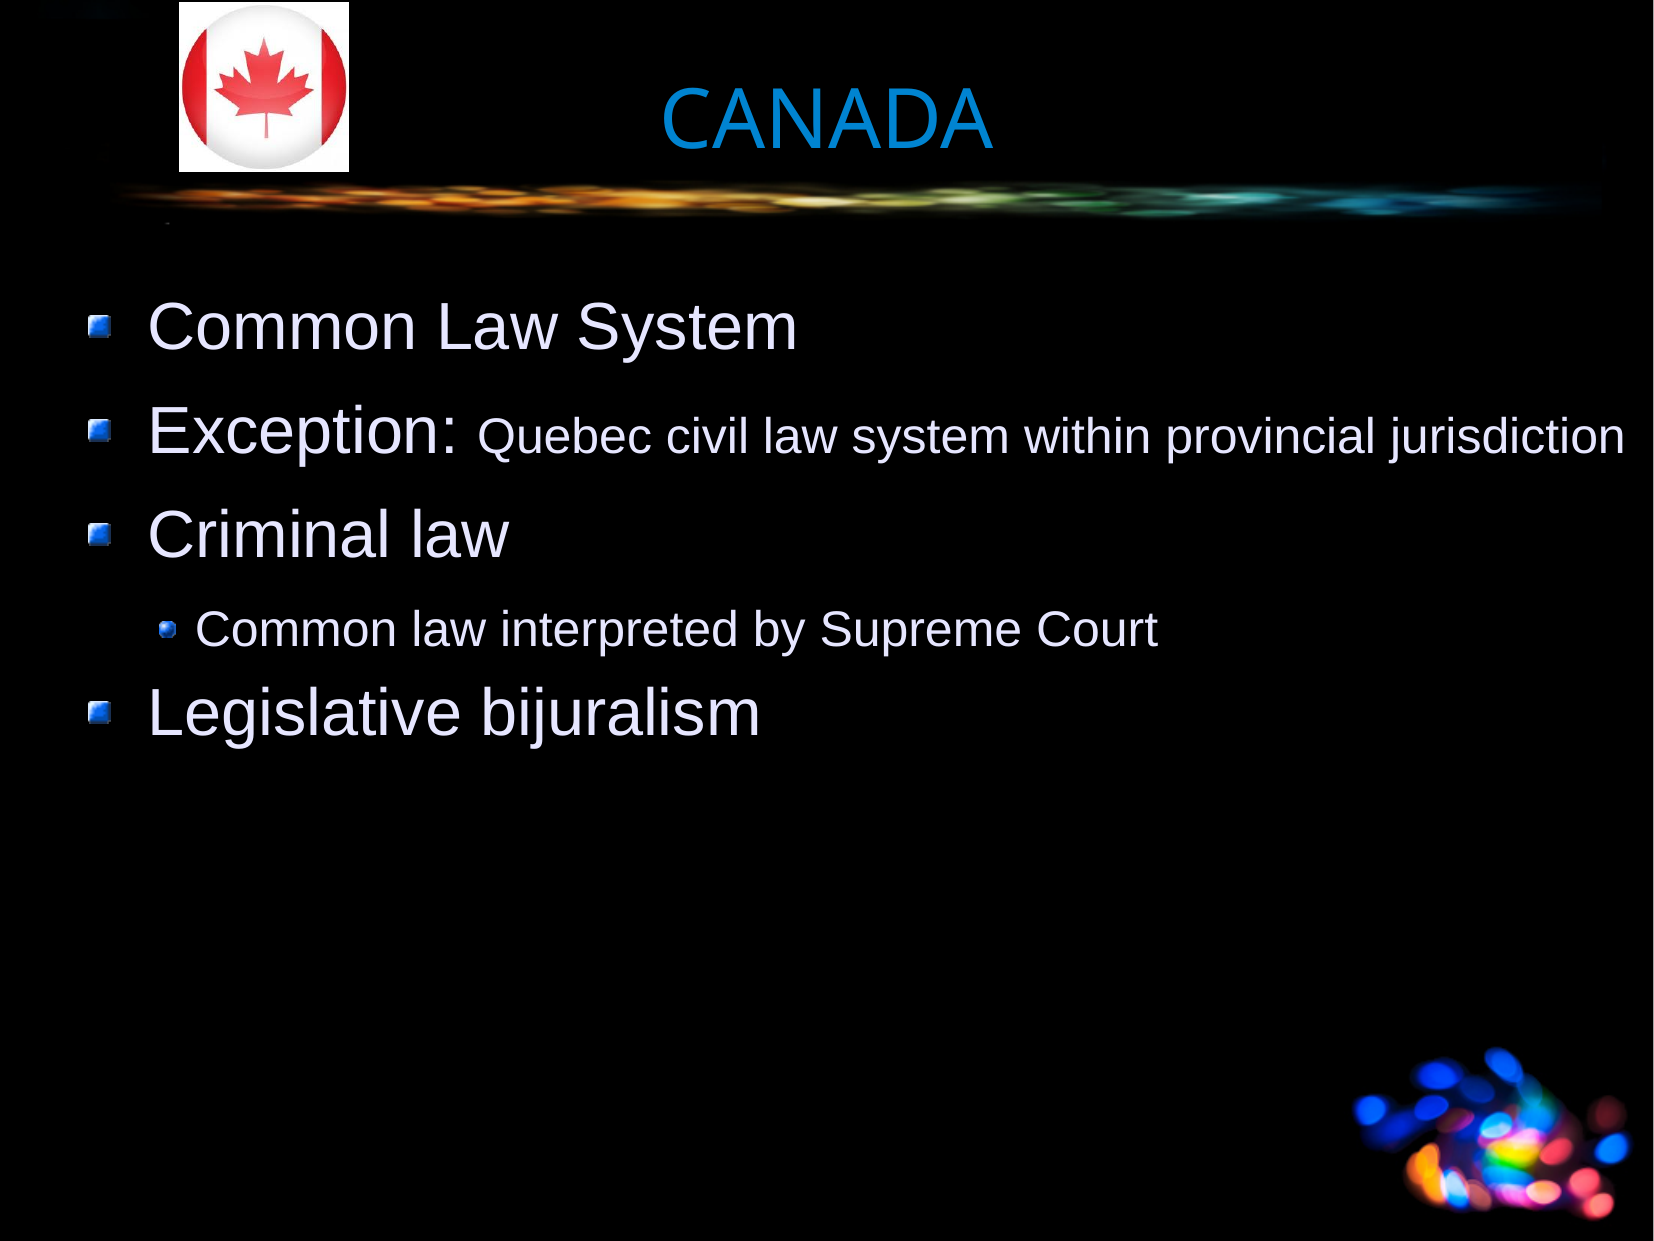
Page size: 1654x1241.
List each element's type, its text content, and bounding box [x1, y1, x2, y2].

picture [0, 0, 1654, 1241]
list Common Law System Exception: Quebec civil law system within provincial jurisdiction Criminal law Common law interpreted by Supreme Court Legislative bijuralism [88, 288, 1654, 1093]
title CANADA [82, 12, 1571, 220]
